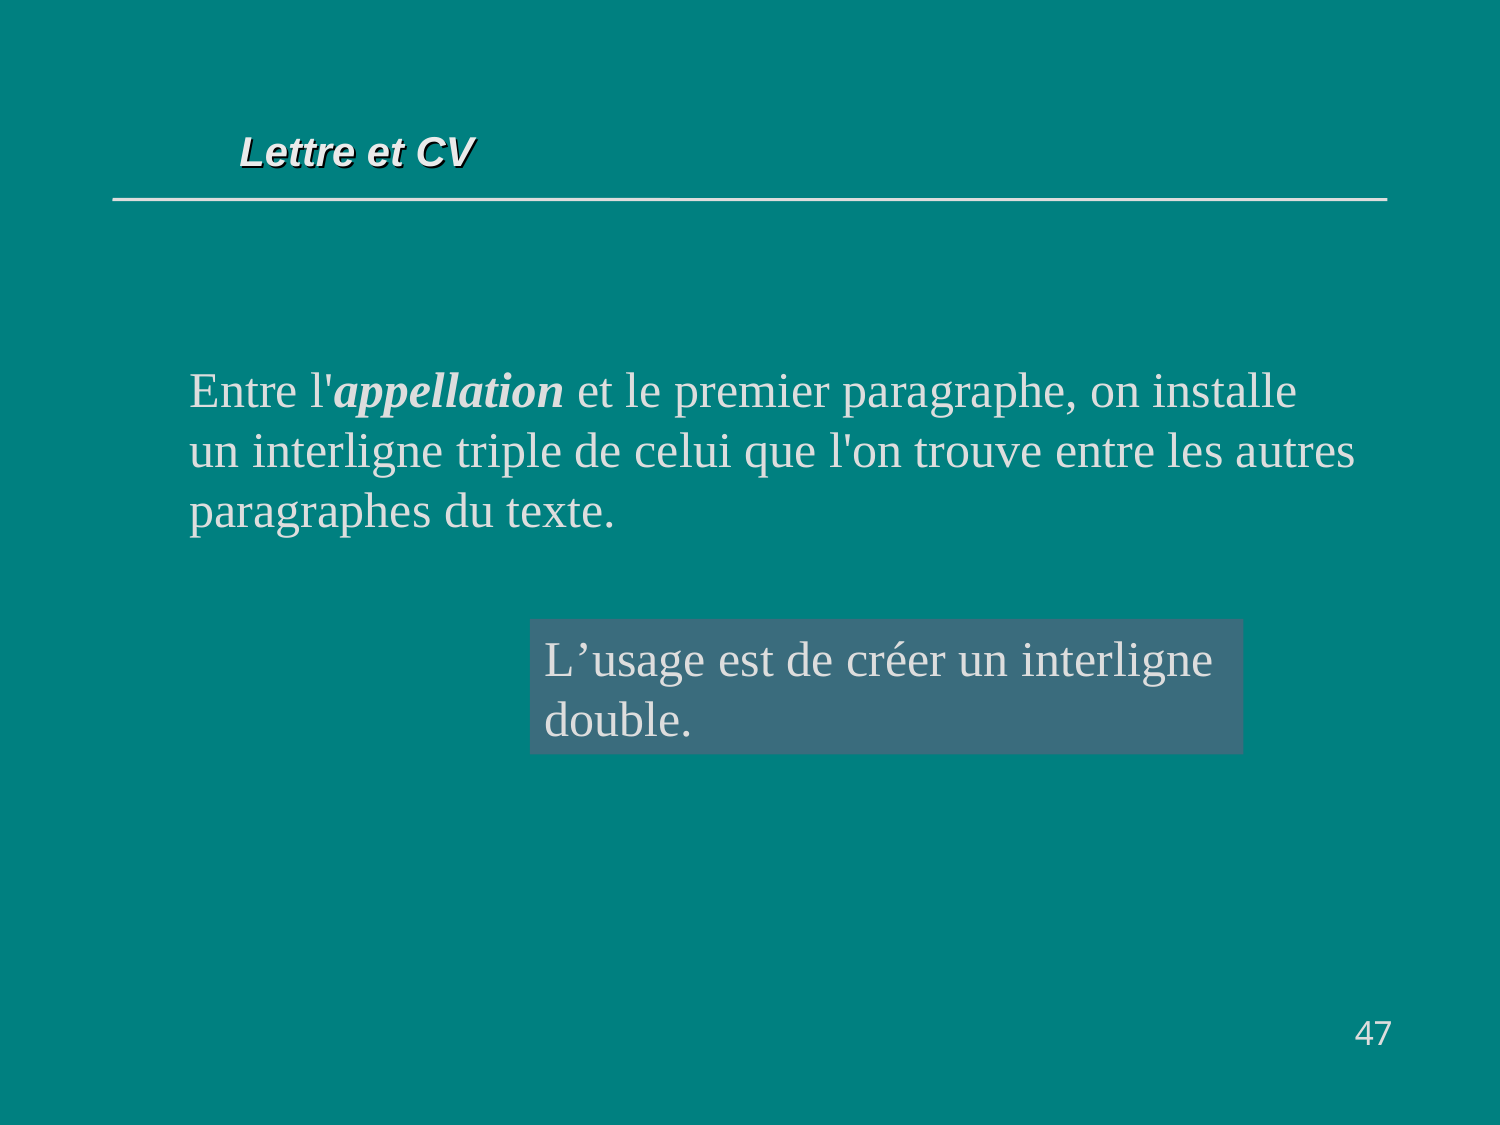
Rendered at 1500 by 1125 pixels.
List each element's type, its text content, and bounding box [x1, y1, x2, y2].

text_box Lettre et CV [224, 116, 489, 183]
text_box L’usage est de créer un interligne double. [529, 618, 1244, 755]
text_box Entre l'appellation et le premier paragraphe, on installe un interligne triple de celui que l'on trouve entre les autres paragraphes du texte. V / F [174, 349, 1376, 726]
